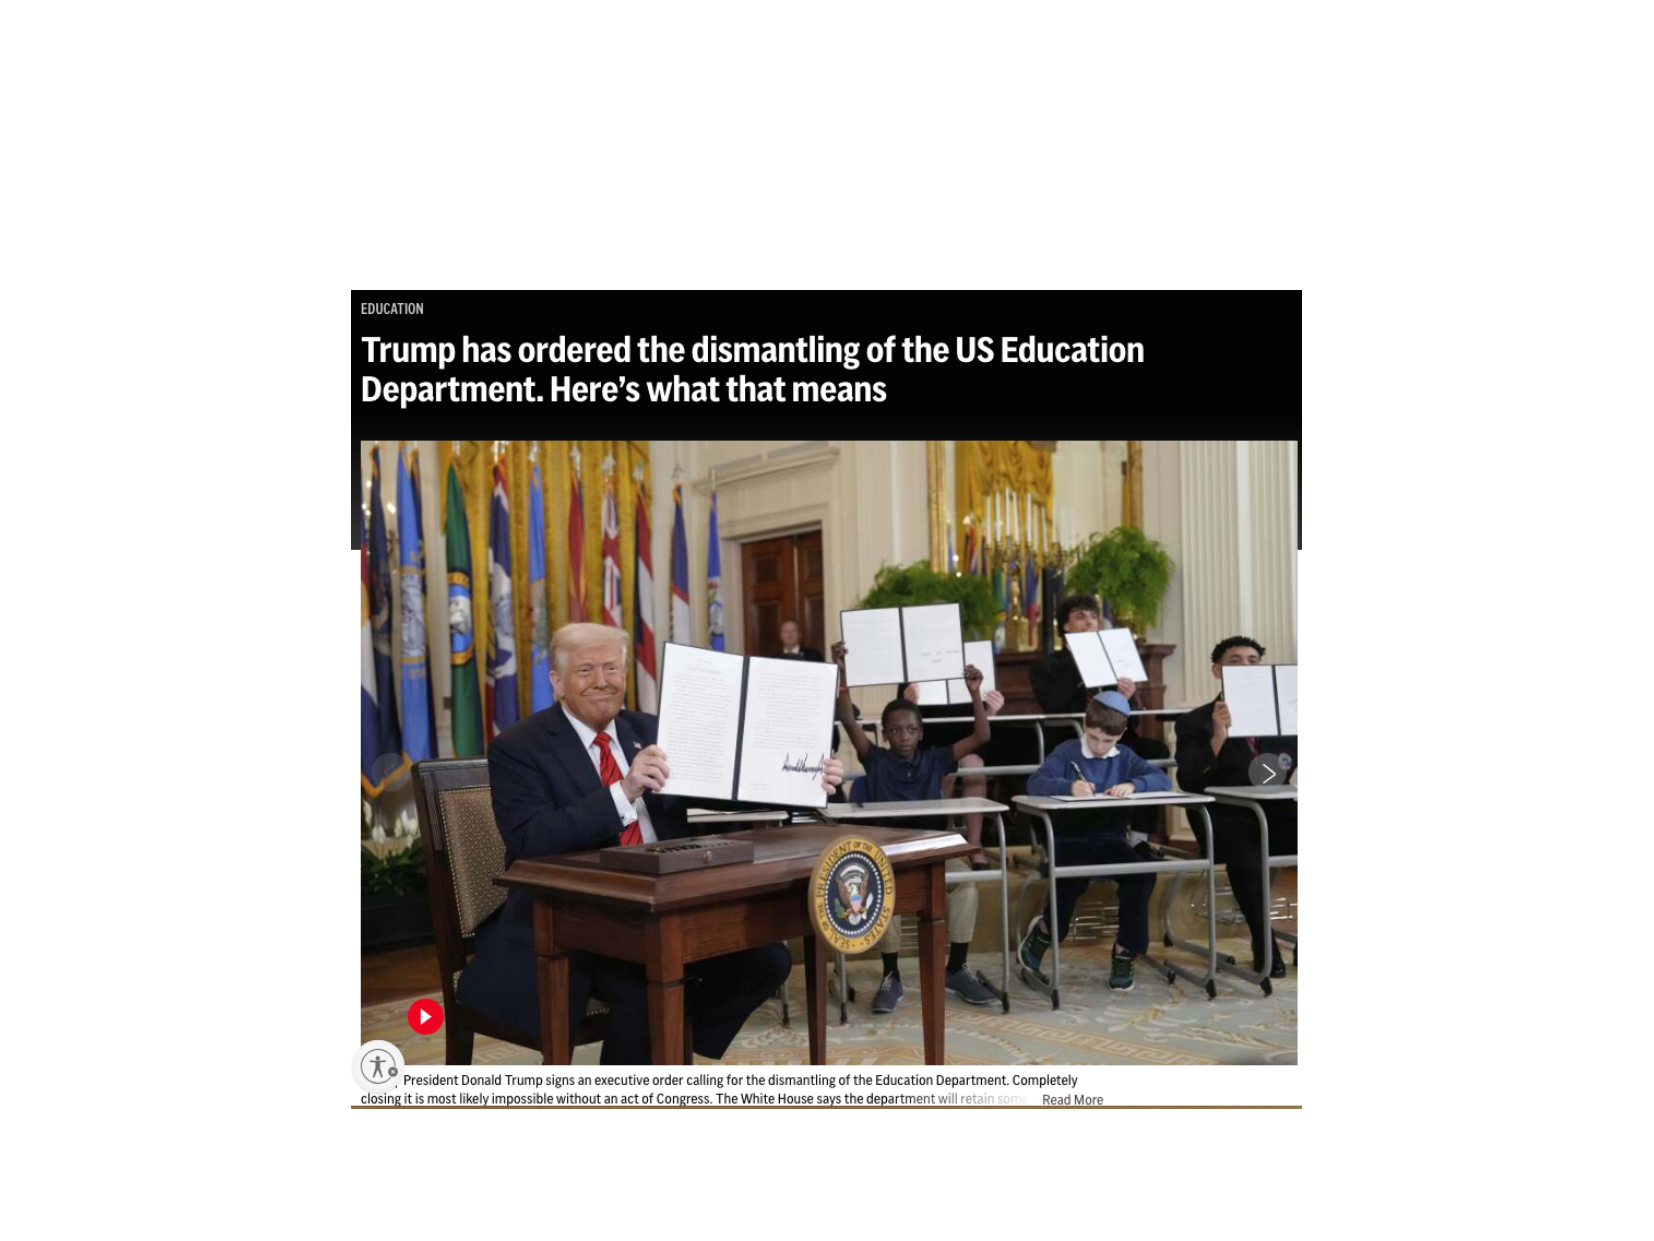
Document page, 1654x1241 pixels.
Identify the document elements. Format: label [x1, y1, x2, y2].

picture [351, 290, 1302, 1109]
